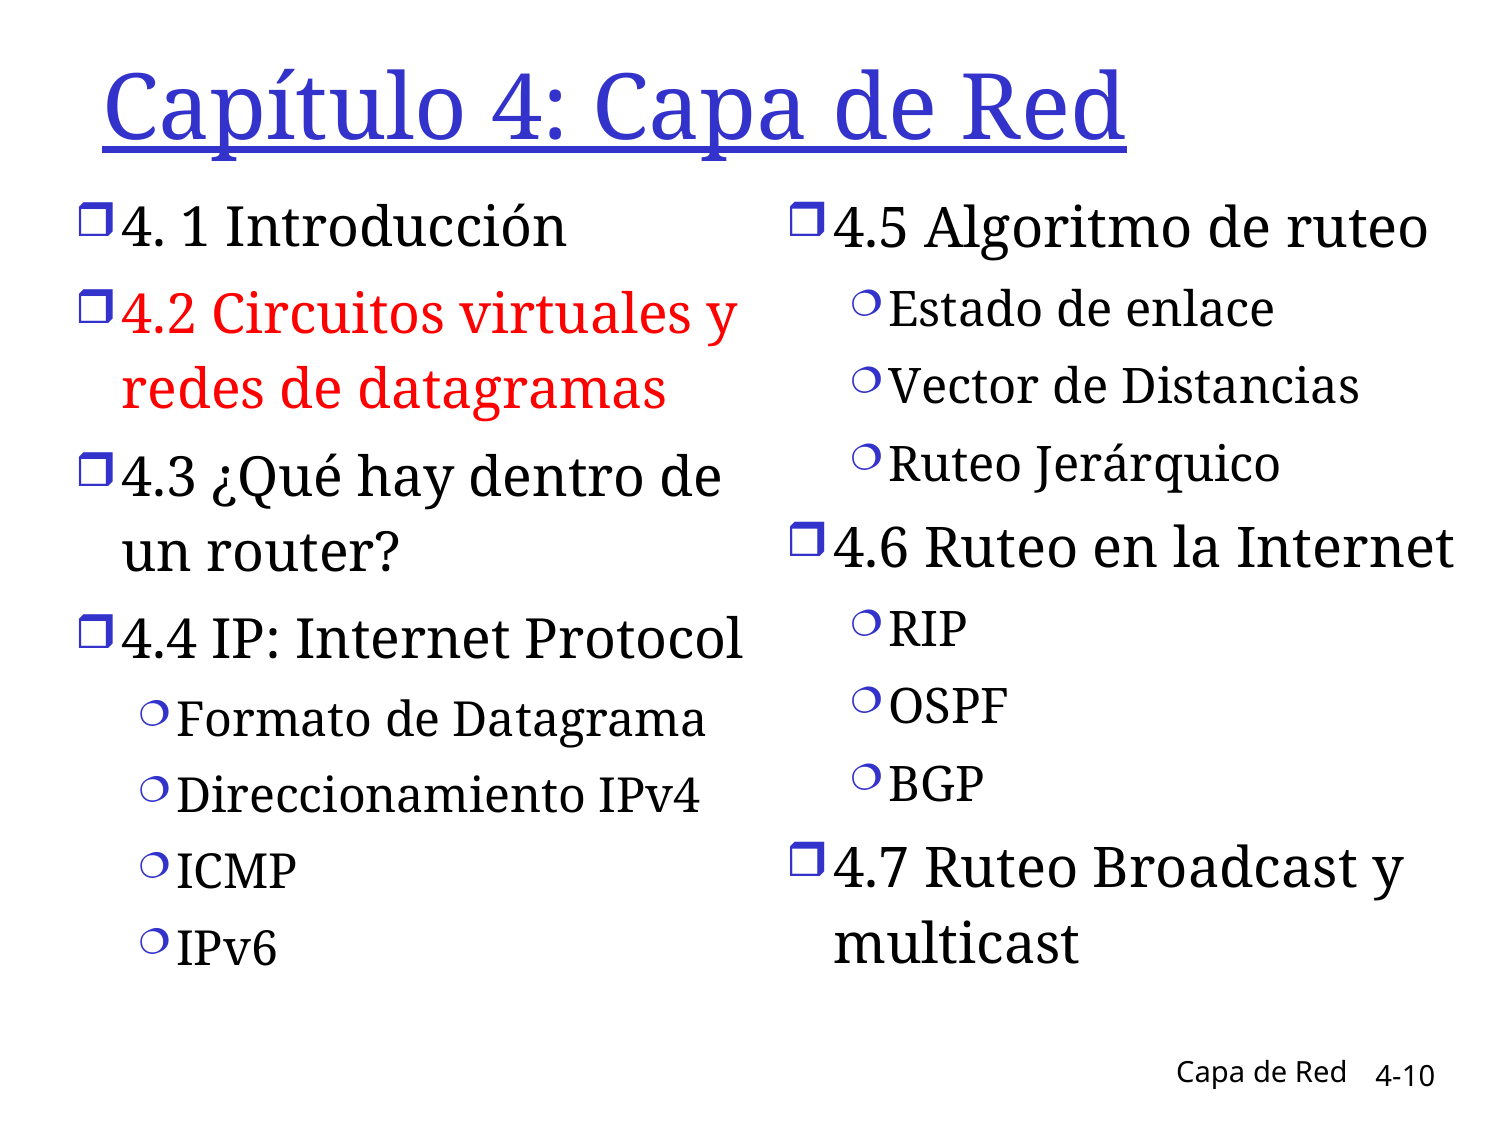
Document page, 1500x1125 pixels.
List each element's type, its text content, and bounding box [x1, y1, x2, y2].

list 4.5 Algoritmo de ruteo Estado de enlace Vector de Distancias Ruteo Jerárquico 4.6 Ruteo en la Internet RIP OSPF BGP 4.7 Ruteo Broadcast y multicast [786, 187, 1463, 1051]
list 4. 1 Introducción 4.2 Circuitos virtuales y redes de datagramas 4.3 ¿Qué hay dentro de un router? 4.4 IP: Internet Protocol Formato de Datagrama Direccionamiento IPv4 ICMP IPv6 [75, 187, 753, 1051]
title Capítulo 4: Capa de Red [87, 15, 1426, 196]
